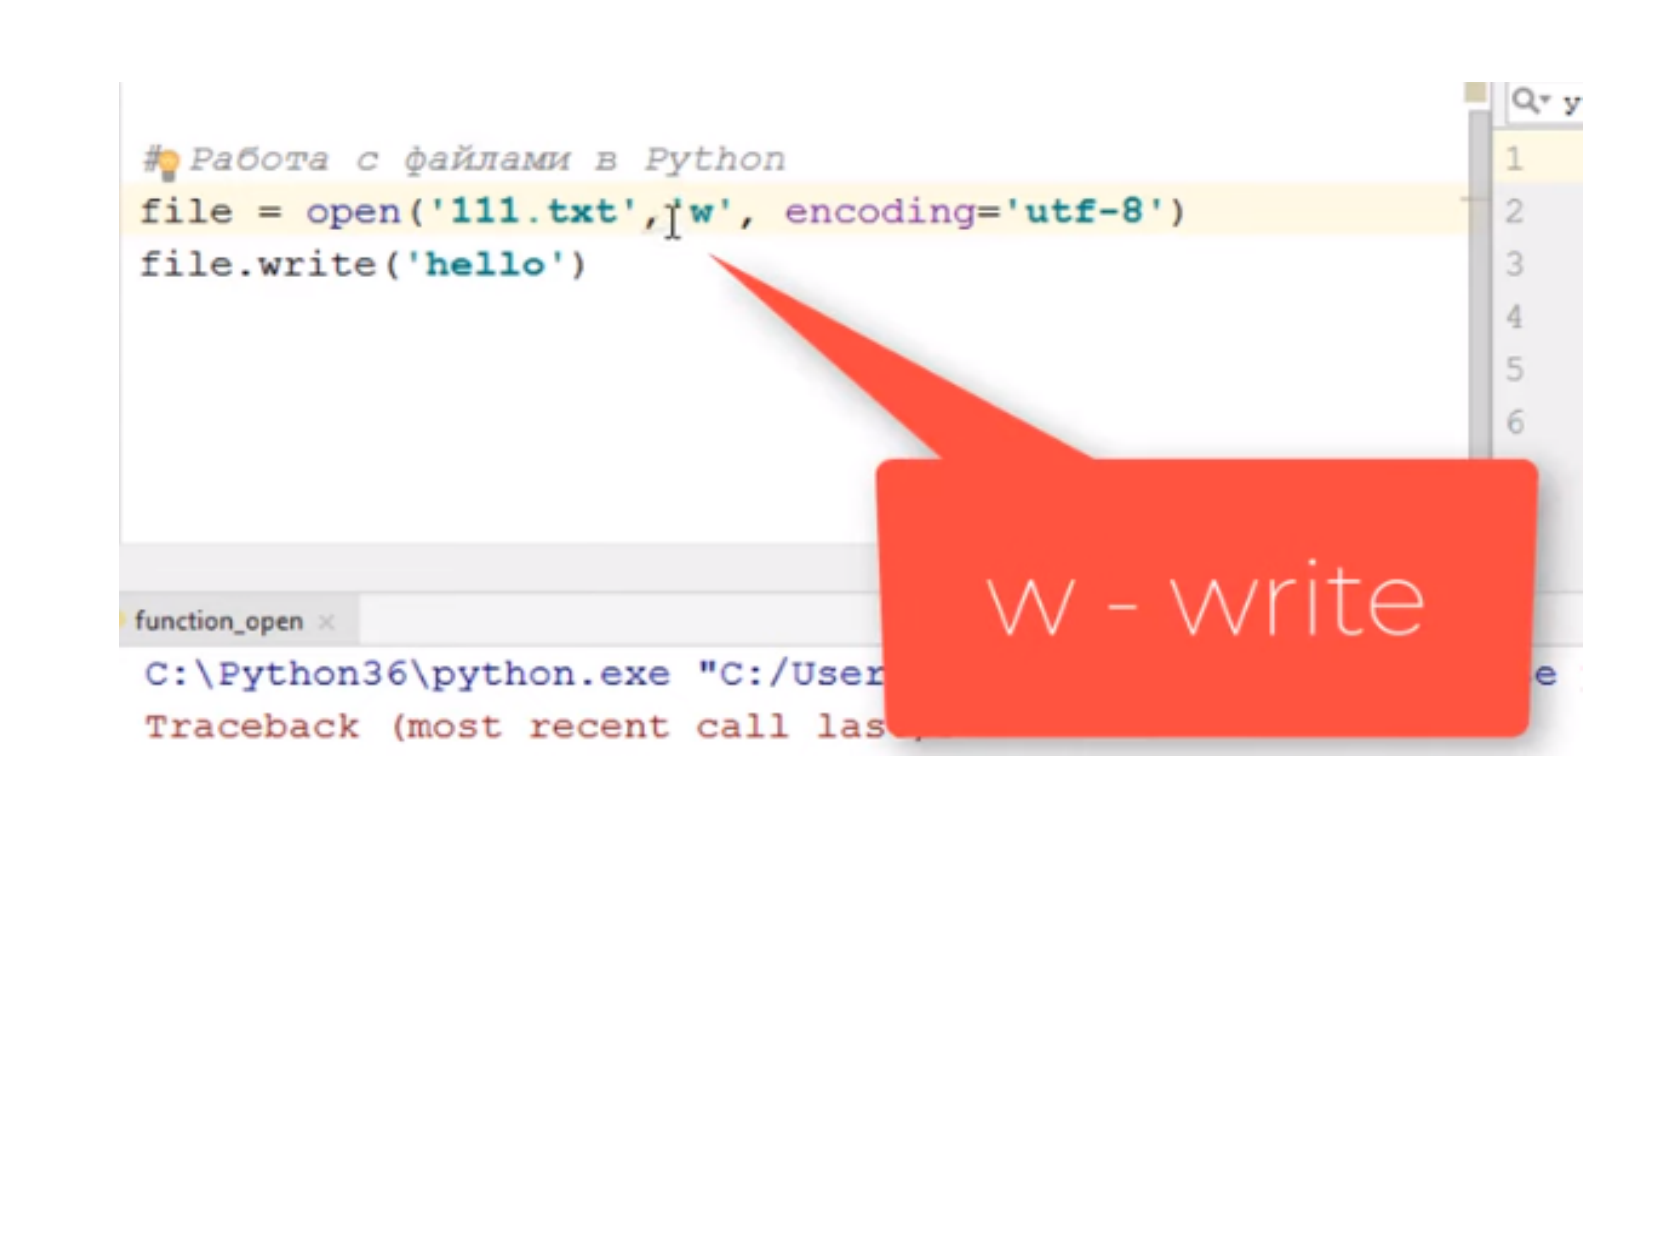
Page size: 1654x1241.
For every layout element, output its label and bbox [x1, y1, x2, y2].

picture [119, 82, 1583, 756]
